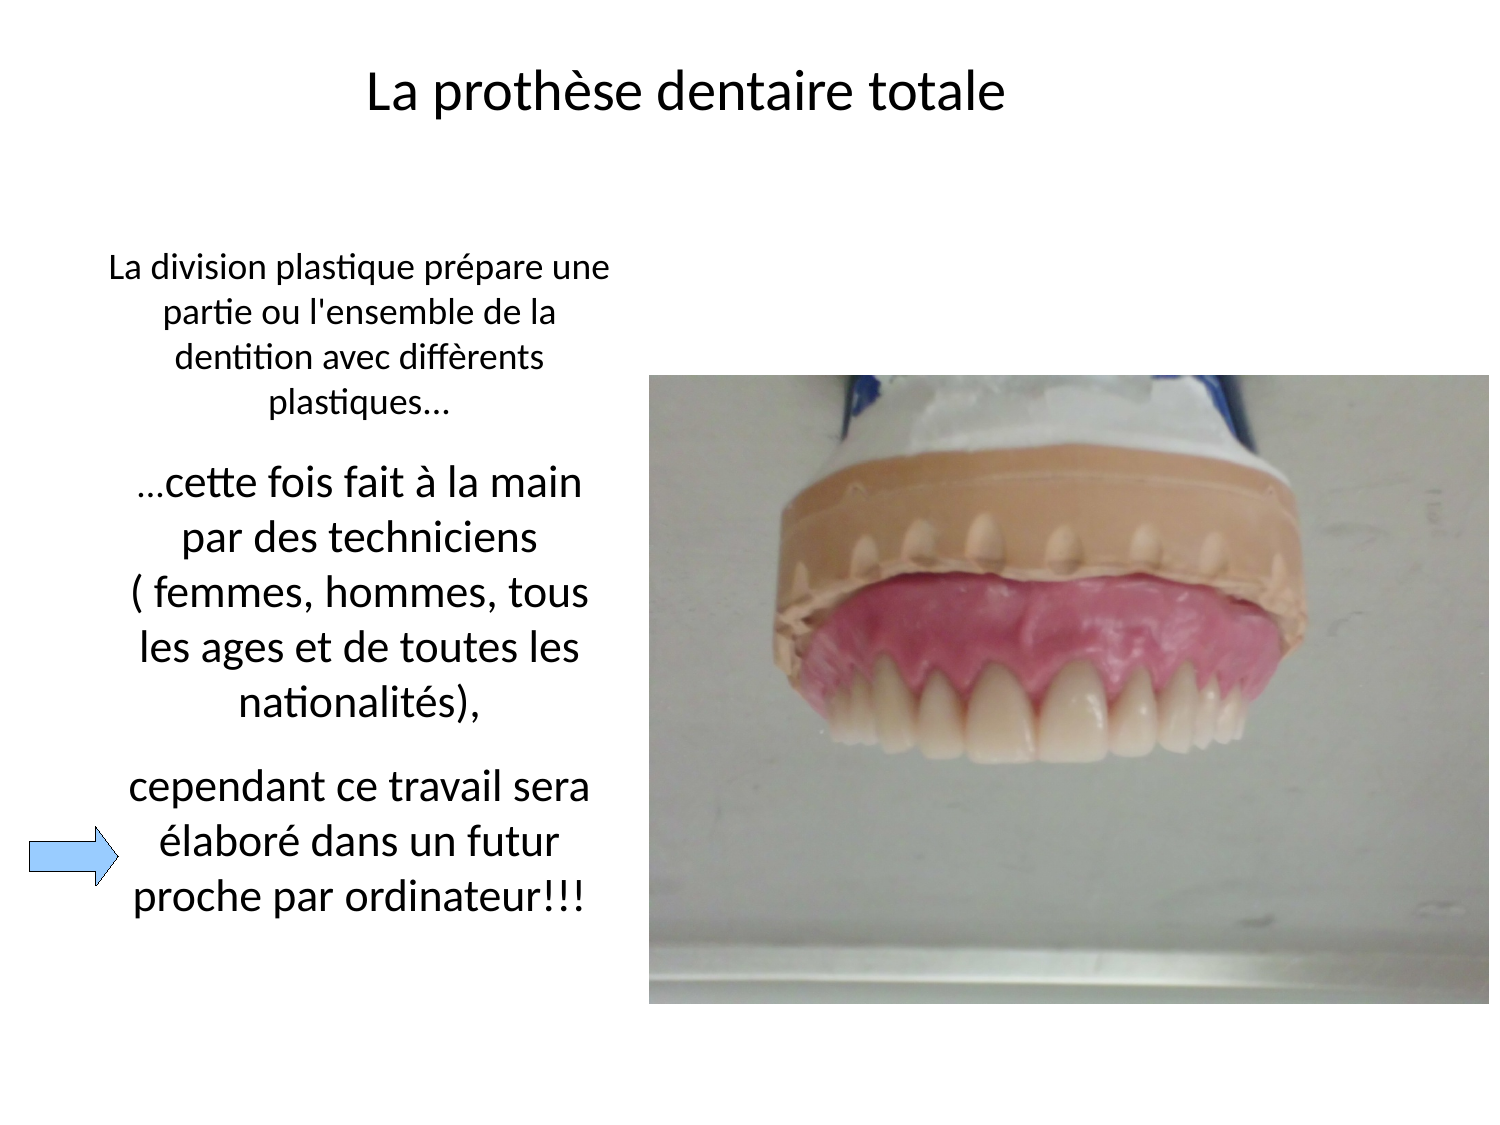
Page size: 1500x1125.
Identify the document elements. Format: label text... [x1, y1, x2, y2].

title La prothèse dentaire totale [75, 44, 1300, 236]
text_box [29, 826, 119, 886]
list La division plastique prépare une partie ou l'ensemble de la dentition avec diffèrents plastiques... ...cette fois fait à la main par des techniciens ( femmes, hommes, tous les ages et de toutes les nationalités), cependant ce travail sera élaboré dans un futur proche par ordinateur!!! [29, 234, 634, 1004]
picture [649, 375, 1489, 1004]
